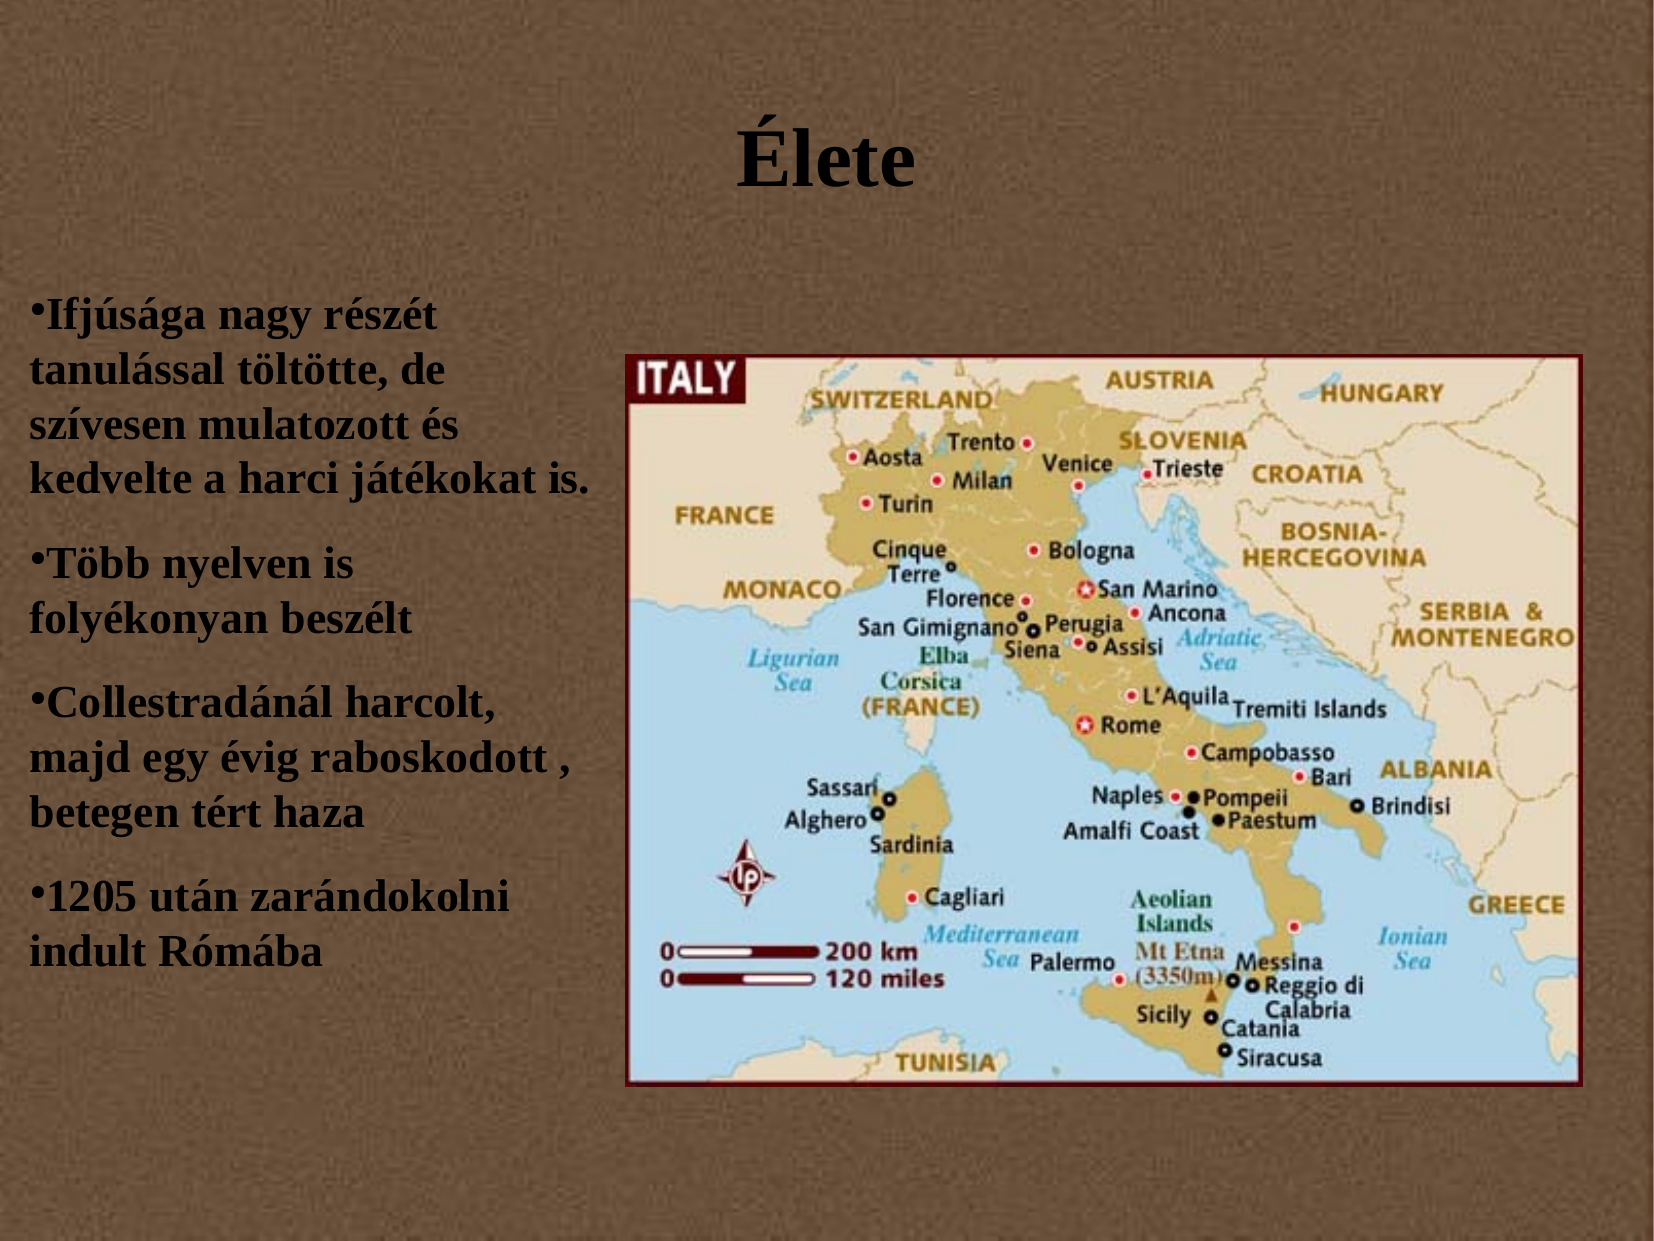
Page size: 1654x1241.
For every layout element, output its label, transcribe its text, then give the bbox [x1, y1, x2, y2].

list Ifjúsága nagy részét tanulással töltötte, de szívesen mulatozott és kedvelte a harci játékokat is. Több nyelven is folyékonyan beszélt Collestradánál harcolt, majd egy évig raboskodott , betegen tért haza 1205 után zarándokolni indult Rómába [29, 283, 603, 1241]
title Élete [82, 49, 1571, 257]
picture [625, 354, 1583, 1087]
